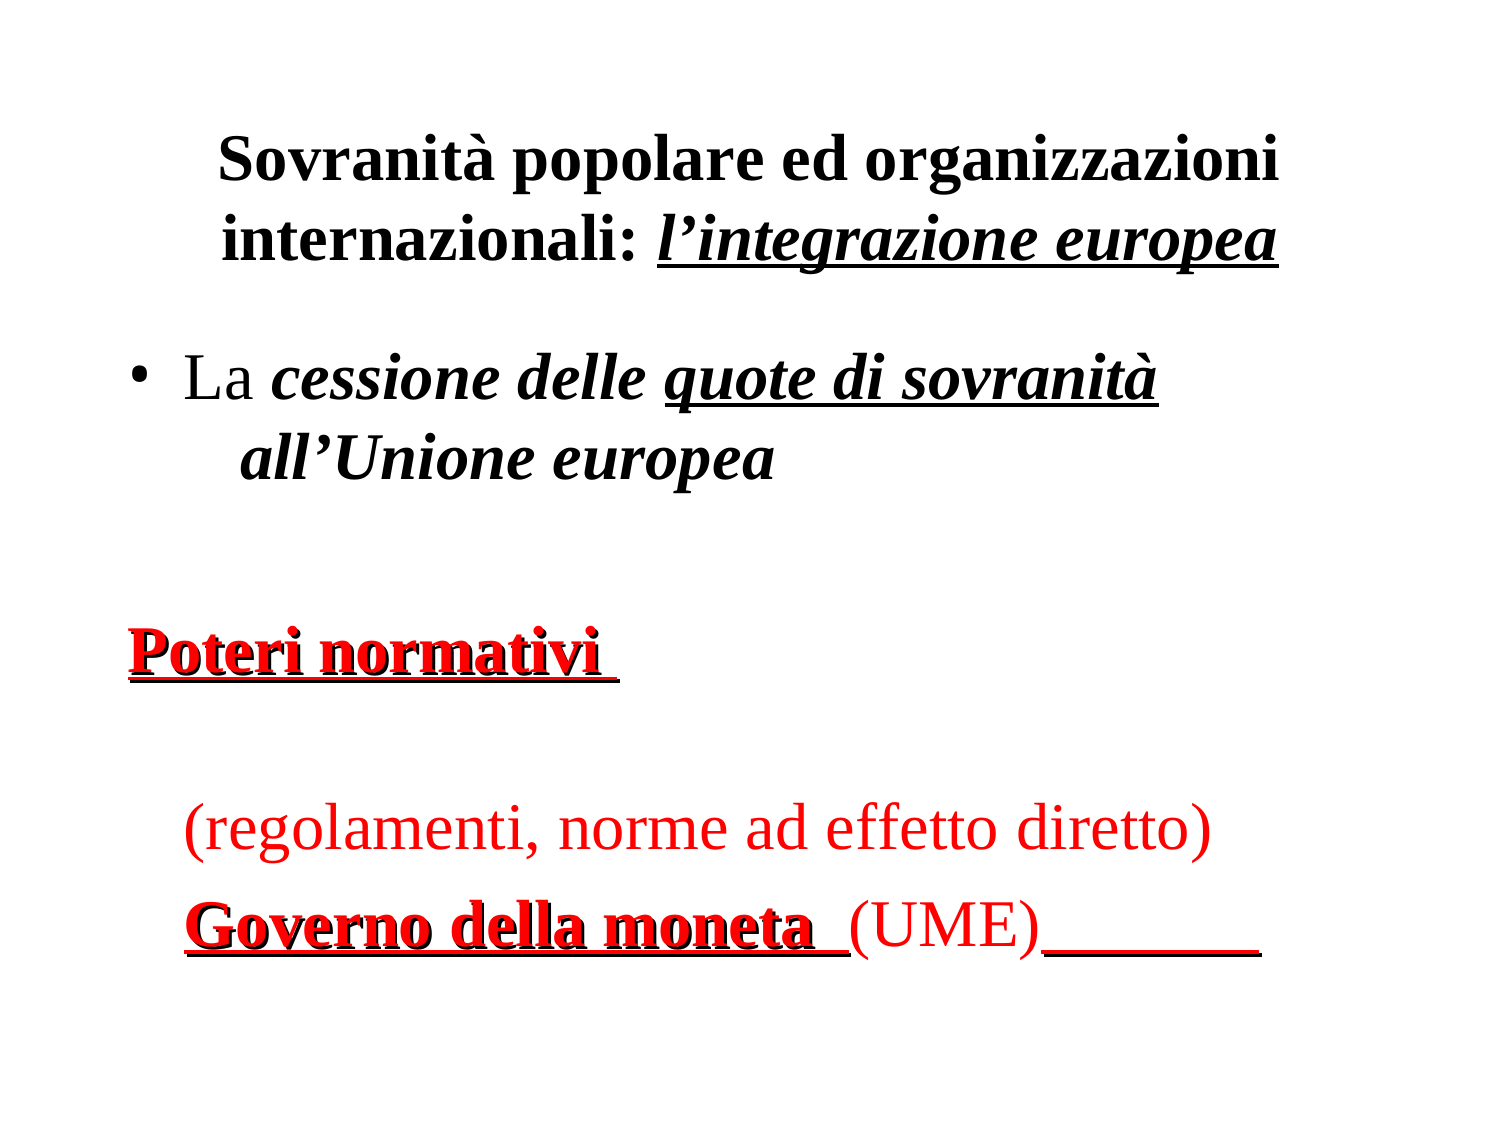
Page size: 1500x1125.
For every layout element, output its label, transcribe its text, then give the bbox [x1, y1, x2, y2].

title Sovranità popolare ed organizzazioni internazionali: l’integrazione europea [112, 99, 1388, 288]
list La cessione delle quote di sovranità all’Unione europea Poteri normativi (regolamenti, norme ad effetto diretto) Governo della moneta (UME) [112, 324, 1388, 1000]
